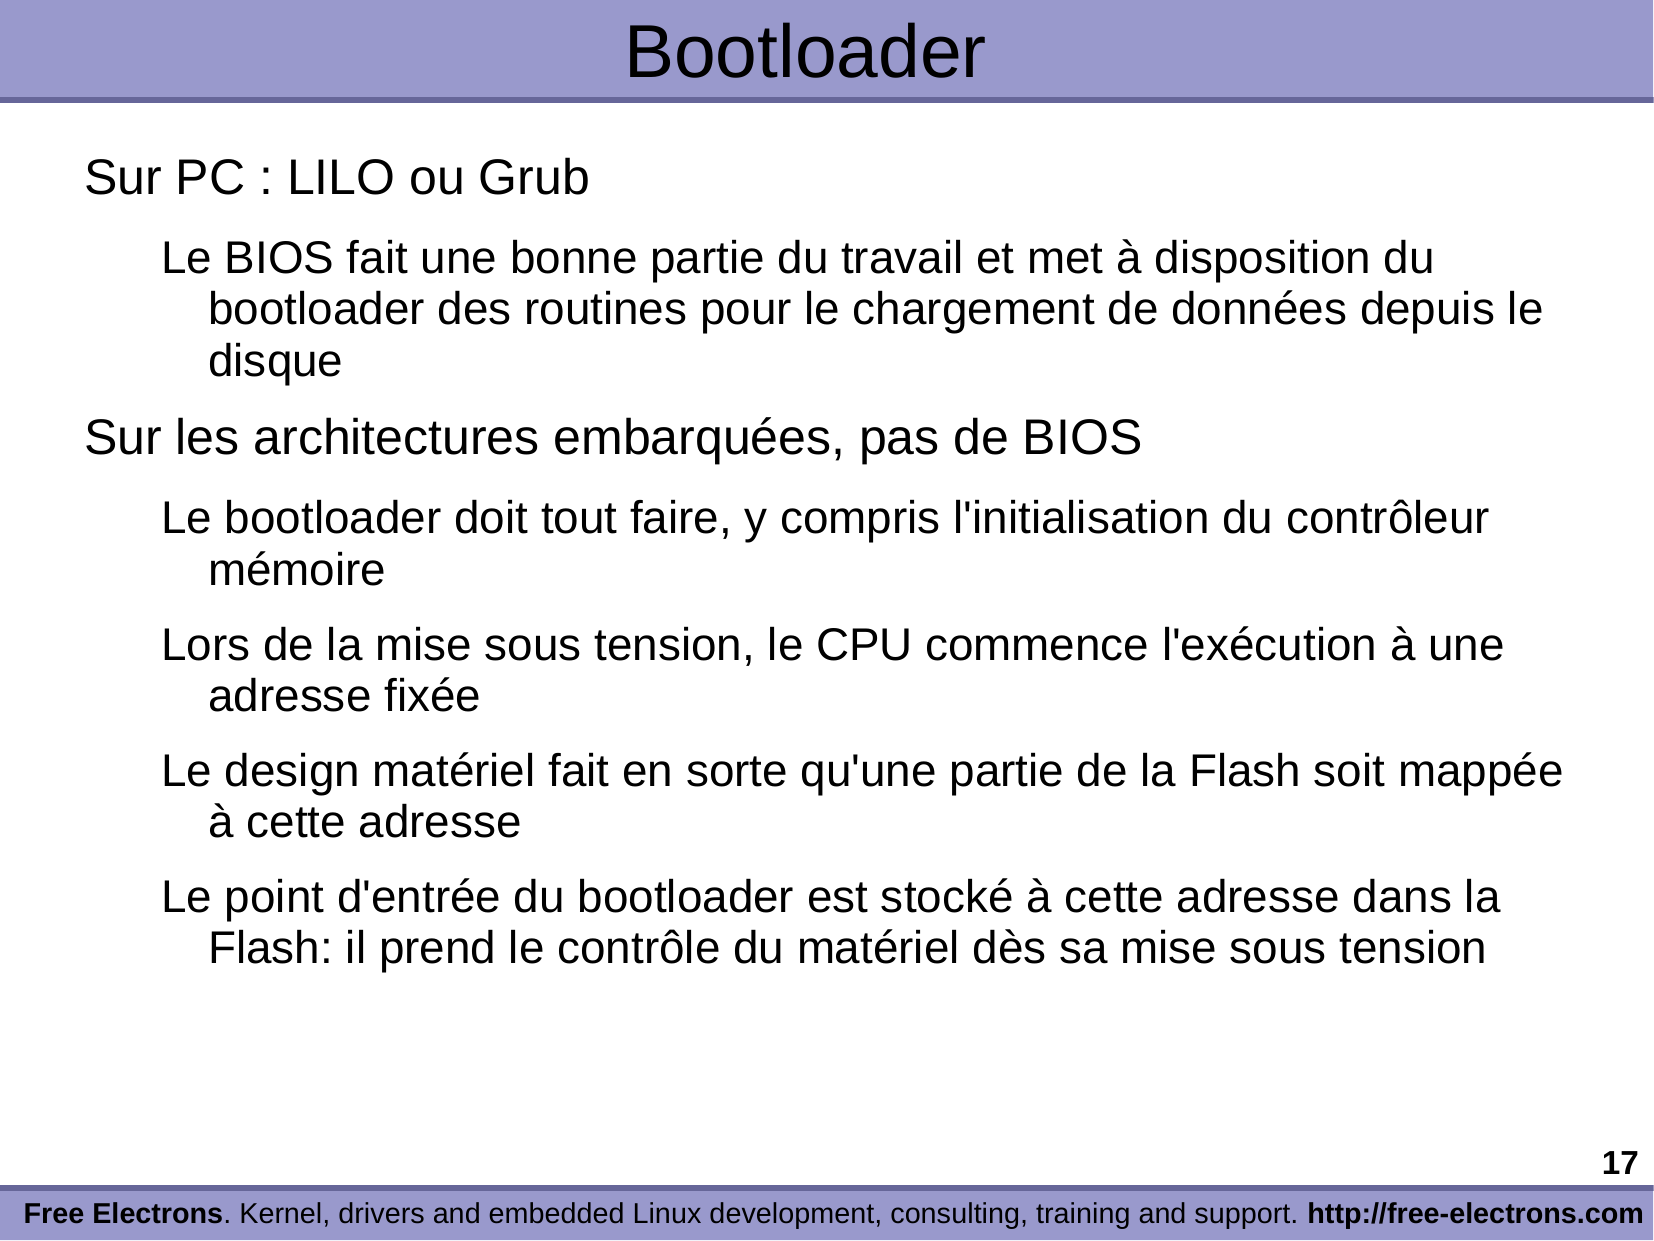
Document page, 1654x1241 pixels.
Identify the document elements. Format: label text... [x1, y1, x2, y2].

title Bootloader [60, 4, 1551, 98]
list Sur PC : LILO ou Grub Le BIOS fait une bonne partie du travail et met à disposition du bootloader des routines pour le chargement de données depuis le disque Sur les architectures embarquées, pas de BIOS Le bootloader doit tout faire, y compris l'initialisation du contrôleur mémoire Lors de la mise sous tension, le CPU commence l'exécution à une adresse fixée Le design matériel fait en sorte qu'une partie de la Flash soit mappée à cette adresse Le point d'entrée du bootloader est stocké à cette adresse dans la Flash: il prend le contrôle du matériel dès sa mise sous tension [66, 149, 1585, 1119]
